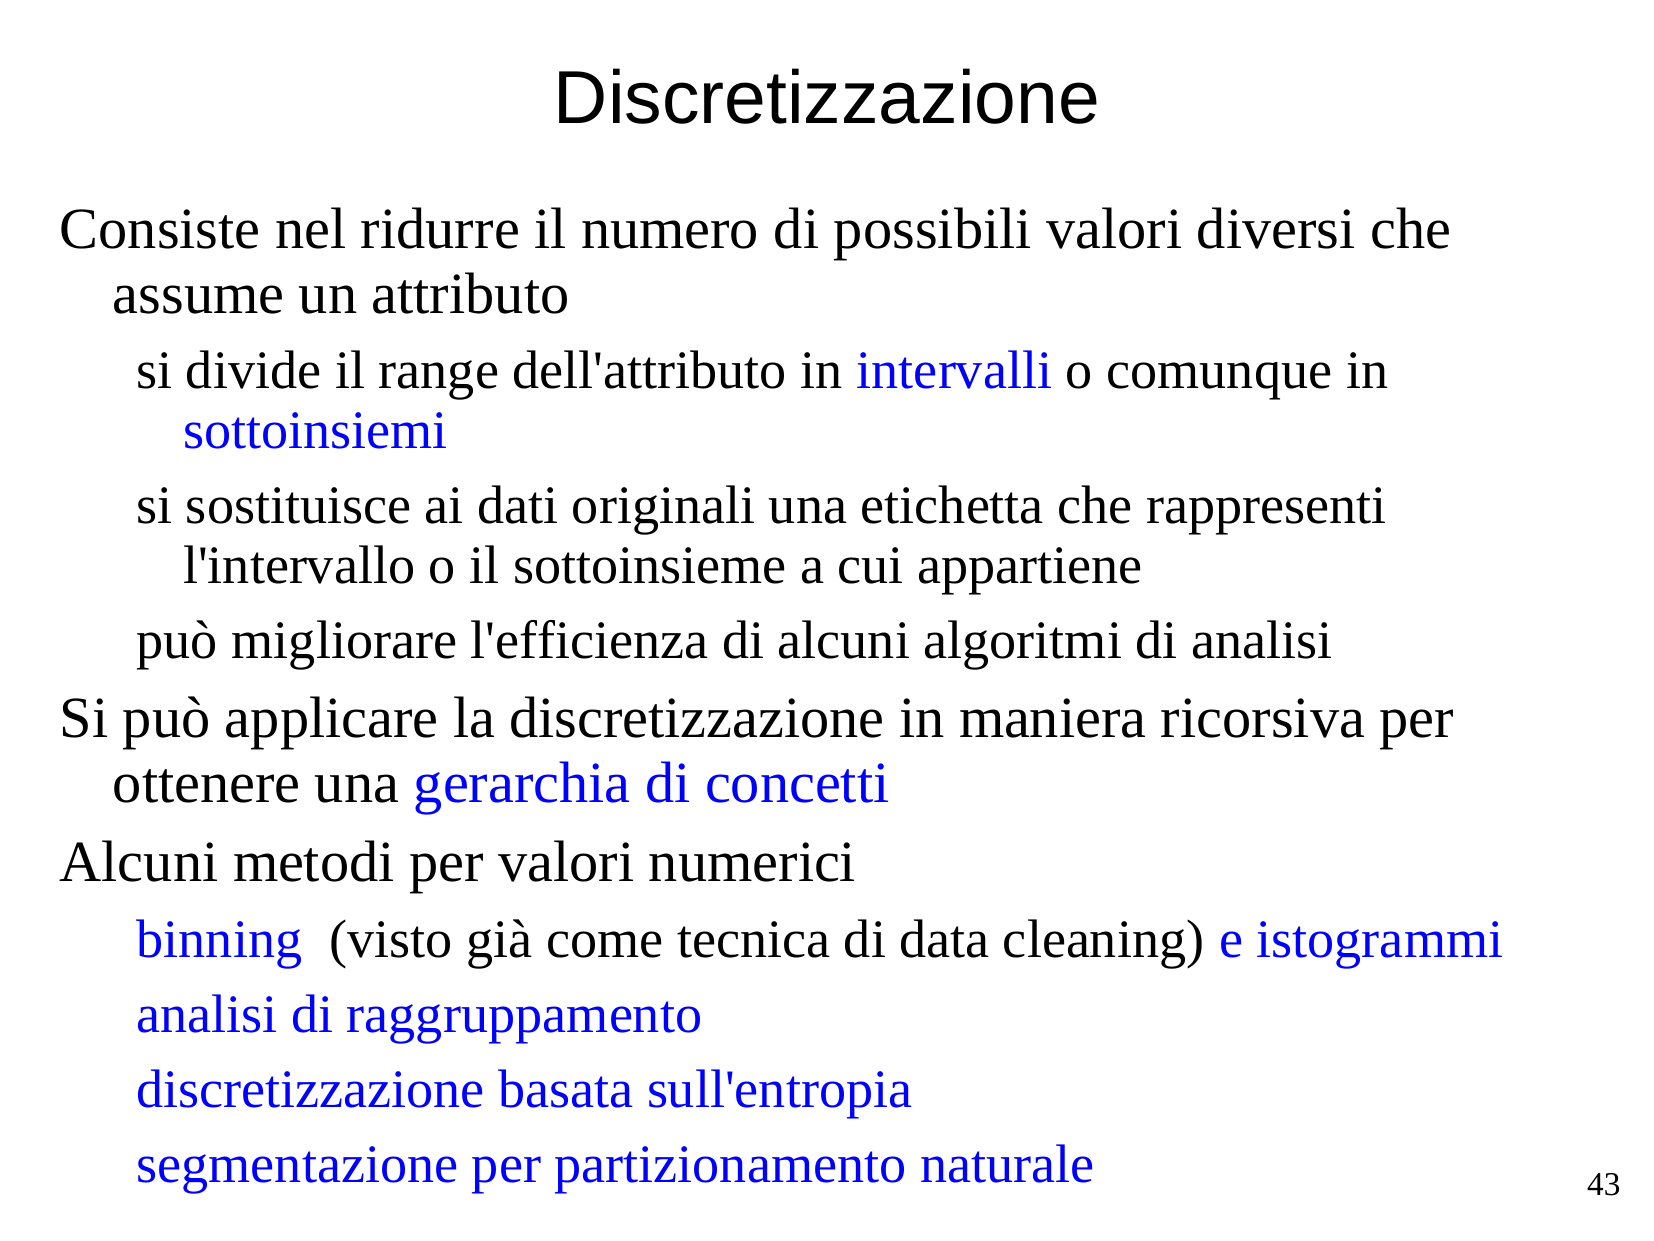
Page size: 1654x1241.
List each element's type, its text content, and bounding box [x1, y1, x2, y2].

title Discretizzazione [37, 30, 1617, 166]
list Consiste nel ridurre il numero di possibili valori diversi che assume un attributo si divide il range dell'attributo in intervalli o comunque in sottoinsiemi si sostituisce ai dati originali una etichetta che rappresenti l'intervallo o il sottoinsieme a cui appartiene può migliorare l'efficienza di alcuni algoritmi di analisi Si può applicare la discretizzazione in maniera ricorsiva per ottenere una gerarchia di concetti Alcuni metodi per valori numerici binning (visto già come tecnica di data cleaning) e istogrammi analisi di raggruppamento discretizzazione basata sull'entropia segmentazione per partizionamento naturale [42, 196, 1612, 1195]
